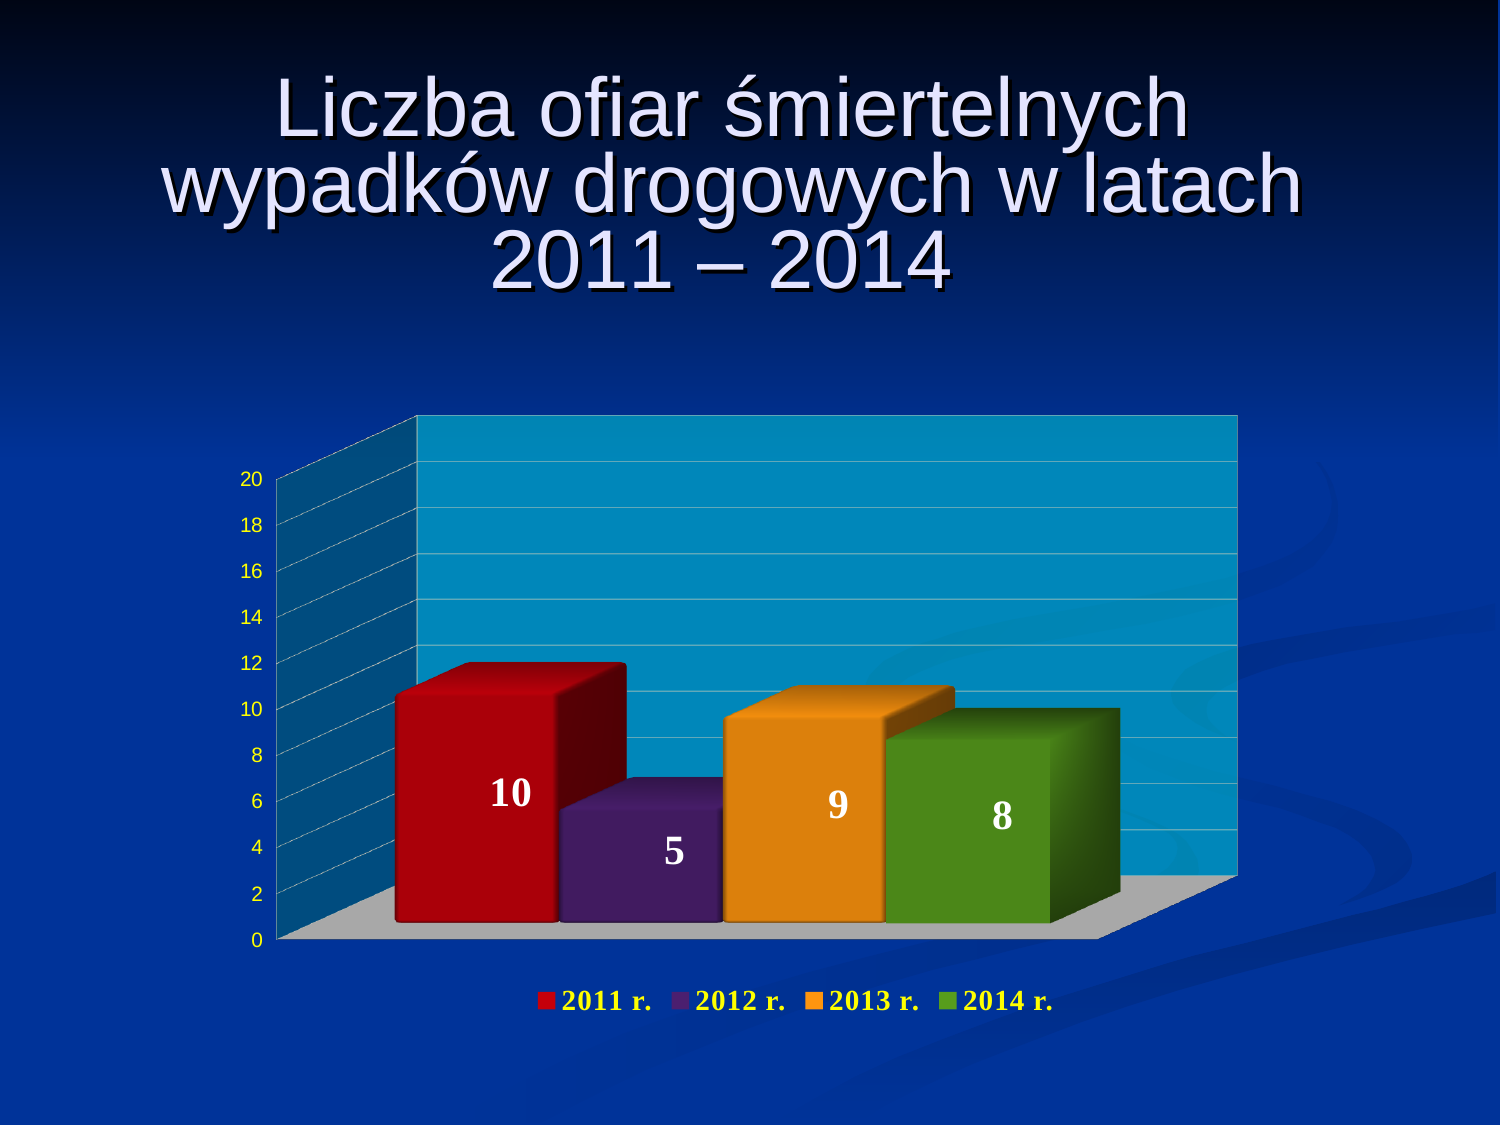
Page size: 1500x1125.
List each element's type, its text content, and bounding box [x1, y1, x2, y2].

chart [212, 389, 1288, 1075]
title Liczba ofiar śmiertelnych wypadków drogowych w latach 2011 – 2014 [59, 35, 1407, 269]
